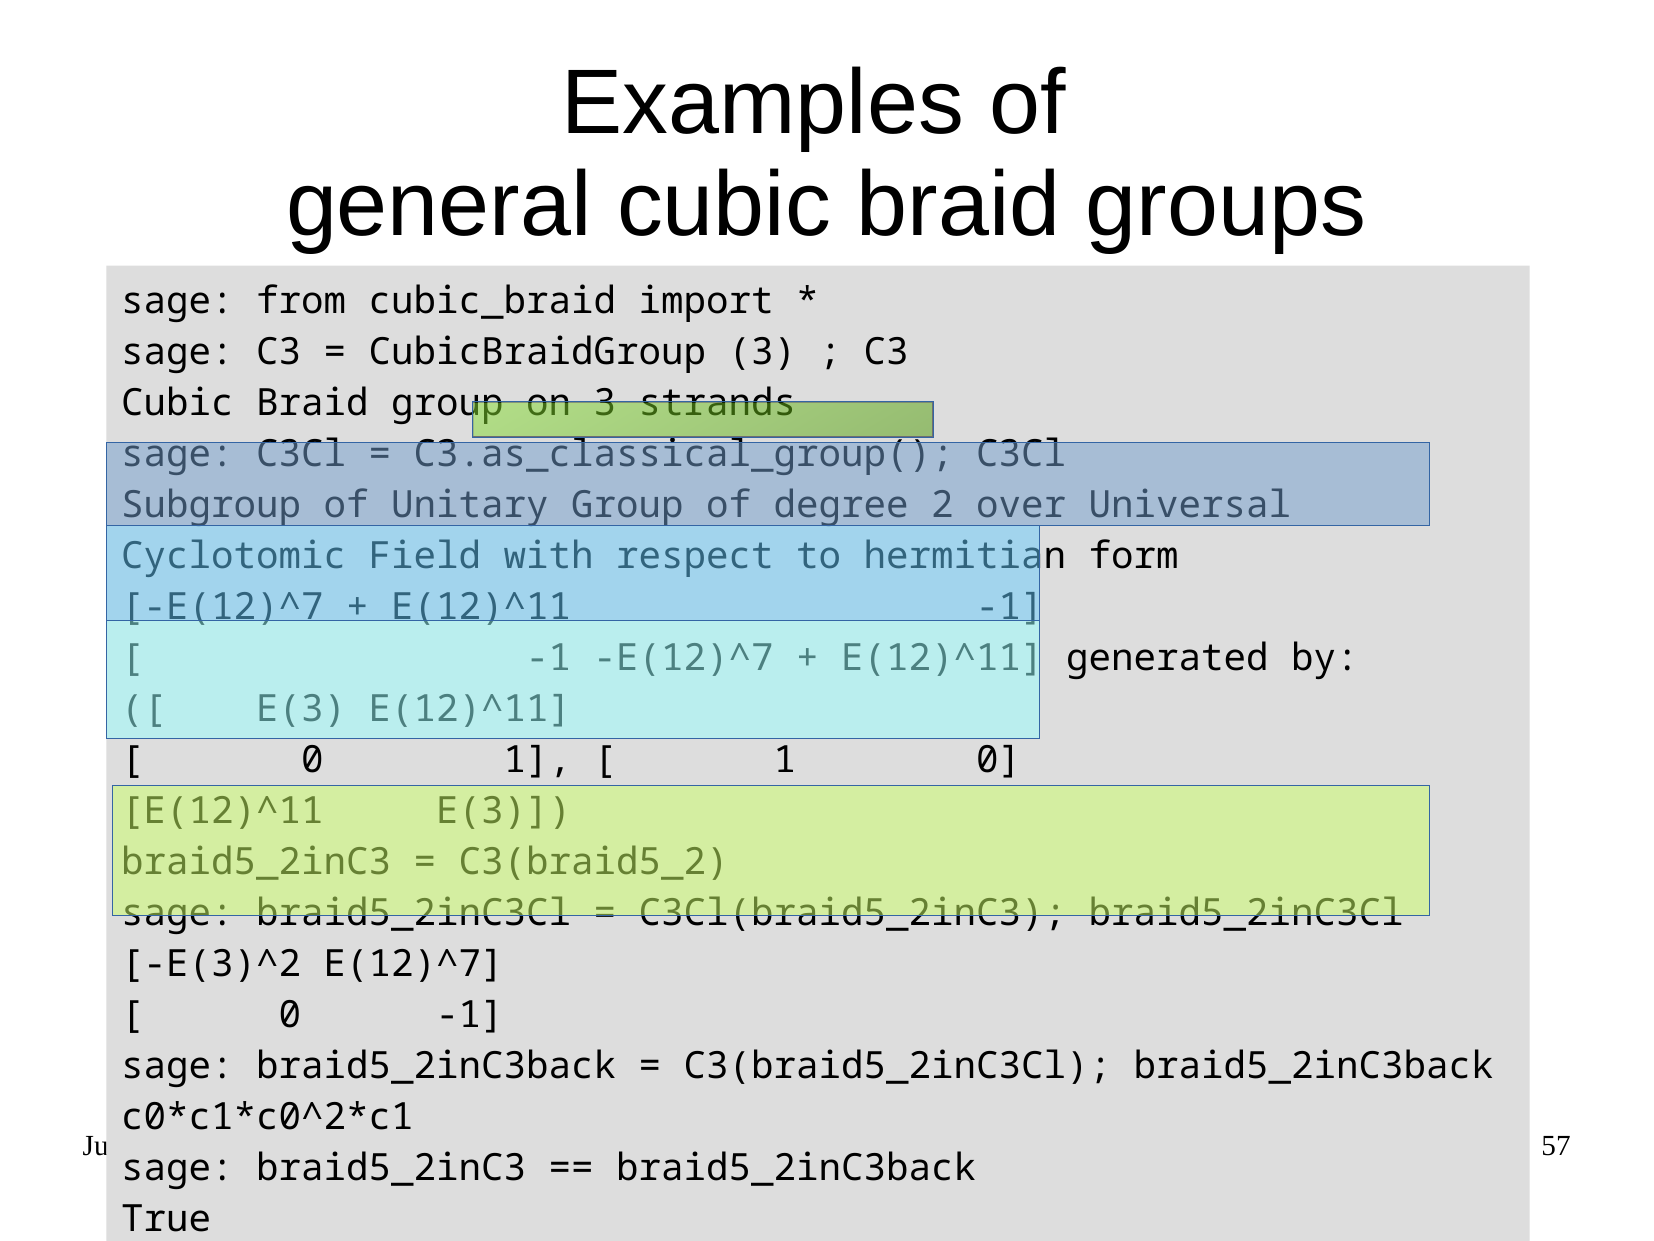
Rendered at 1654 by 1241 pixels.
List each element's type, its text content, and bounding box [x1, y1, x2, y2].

text_box [472, 401, 934, 438]
text_box sage: from cubic_braid import * sage: C3 = CubicBraidGroup (3) ; C3 Cubic Braid group on 3 strands sage: C3Cl = C3.as_classical_group(); C3Cl Subgroup of Unitary Group of degree 2 over Universal Cyclotomic Field with respect to hermitian form [-E(12)^7 + E(12)^11 -1] [ -1 -E(12)^7 + E(12)^11] generated by: ([ E(3) E(12)^11] [ 0 1], [ 1 0] [E(12)^11 E(3)]) braid5_2inC3 = C3(braid5_2) sage: braid5_2inC3Cl = C3Cl(braid5_2inC3); braid5_2inC3Cl [-E(3)^2 E(12)^7] [ 0 -1] sage: braid5_2inC3back = C3(braid5_2inC3Cl); braid5_2inC3back c0*c1*c0^2*c1 sage: braid5_2inC3 == braid5_2inC3back True sage: braid5_2inC3.braid() == braid5_2inC3back.braid() False [106, 265, 1530, 1179]
text_box [112, 785, 1430, 916]
text_box [106, 442, 1430, 739]
title Examples of general cubic braid groups [82, 49, 1571, 257]
